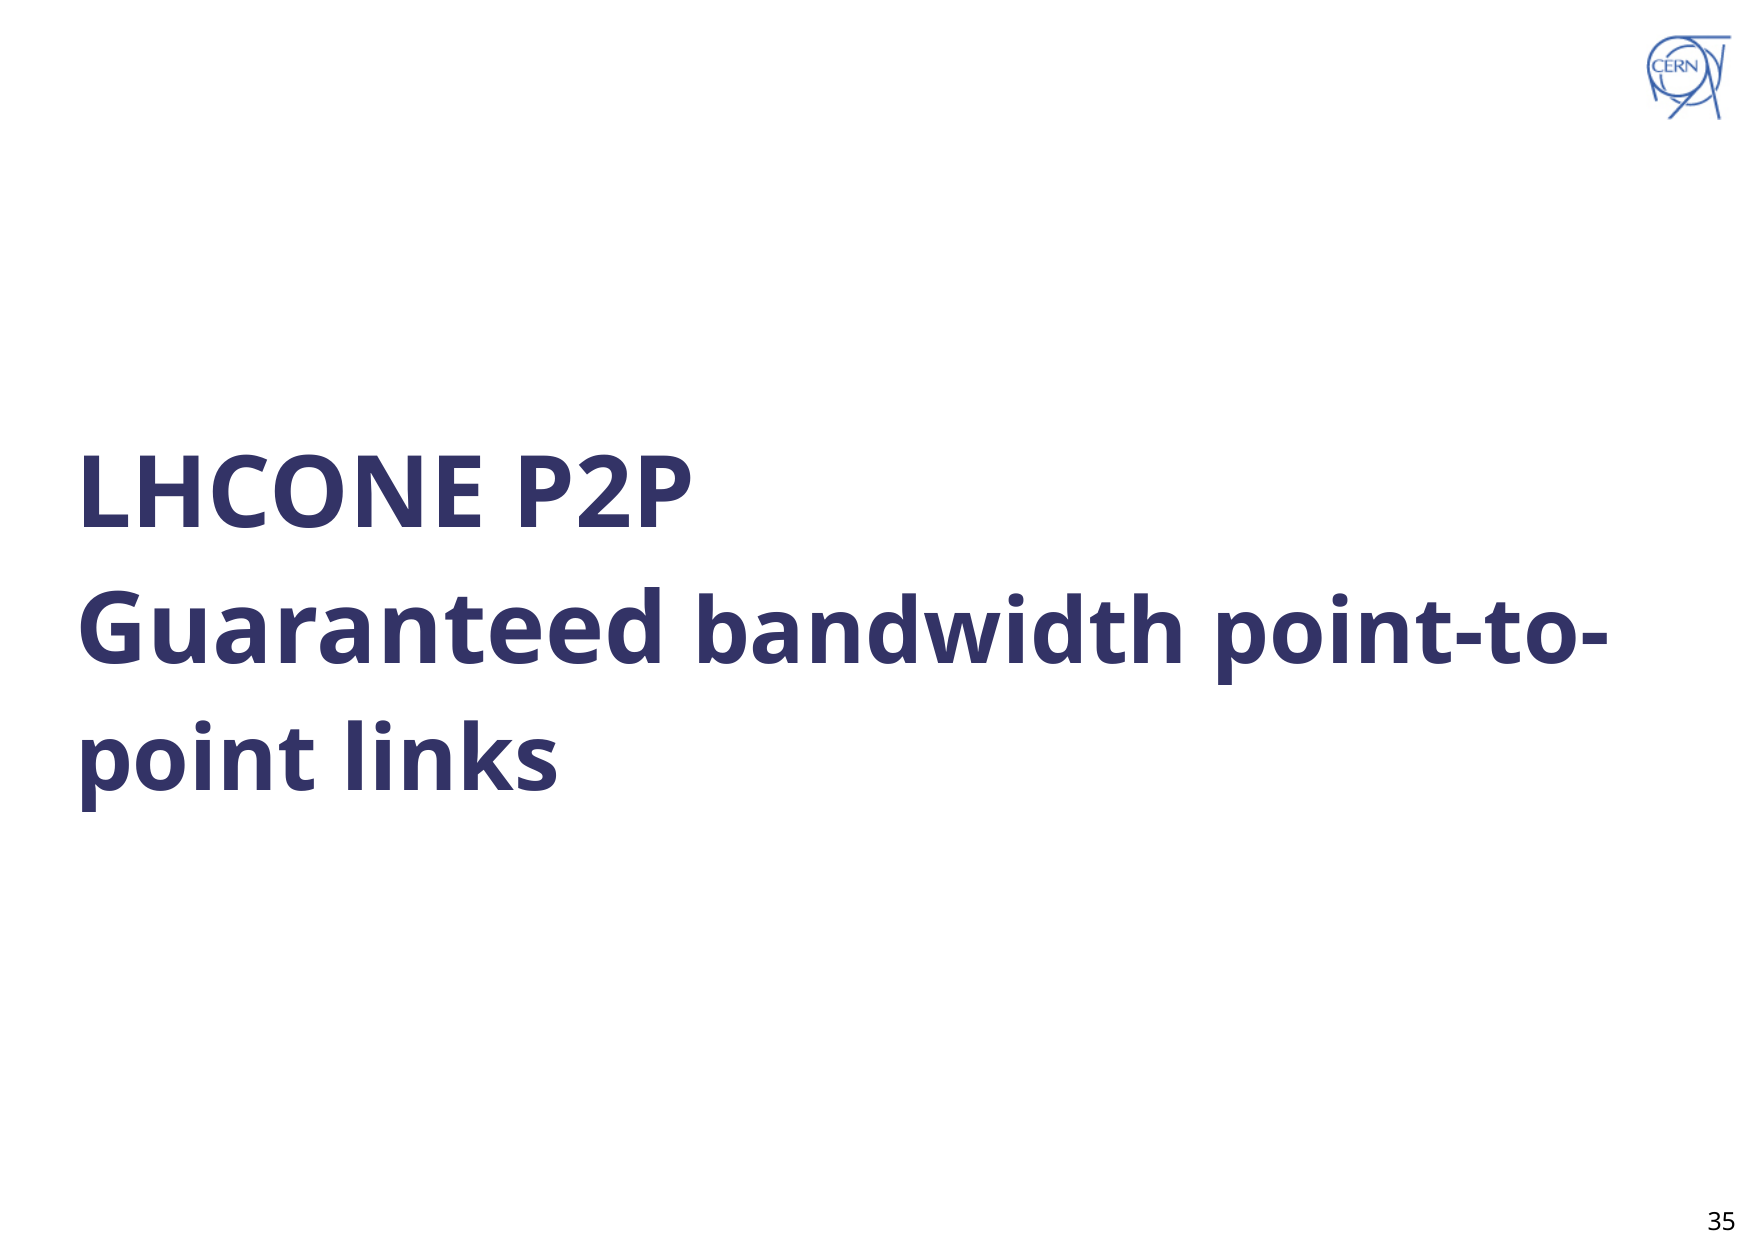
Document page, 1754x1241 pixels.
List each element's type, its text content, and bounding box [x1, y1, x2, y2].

picture [1646, 34, 1732, 120]
title LHCONE P2P Guaranteed bandwidth point-to-point links [75, 442, 1666, 796]
